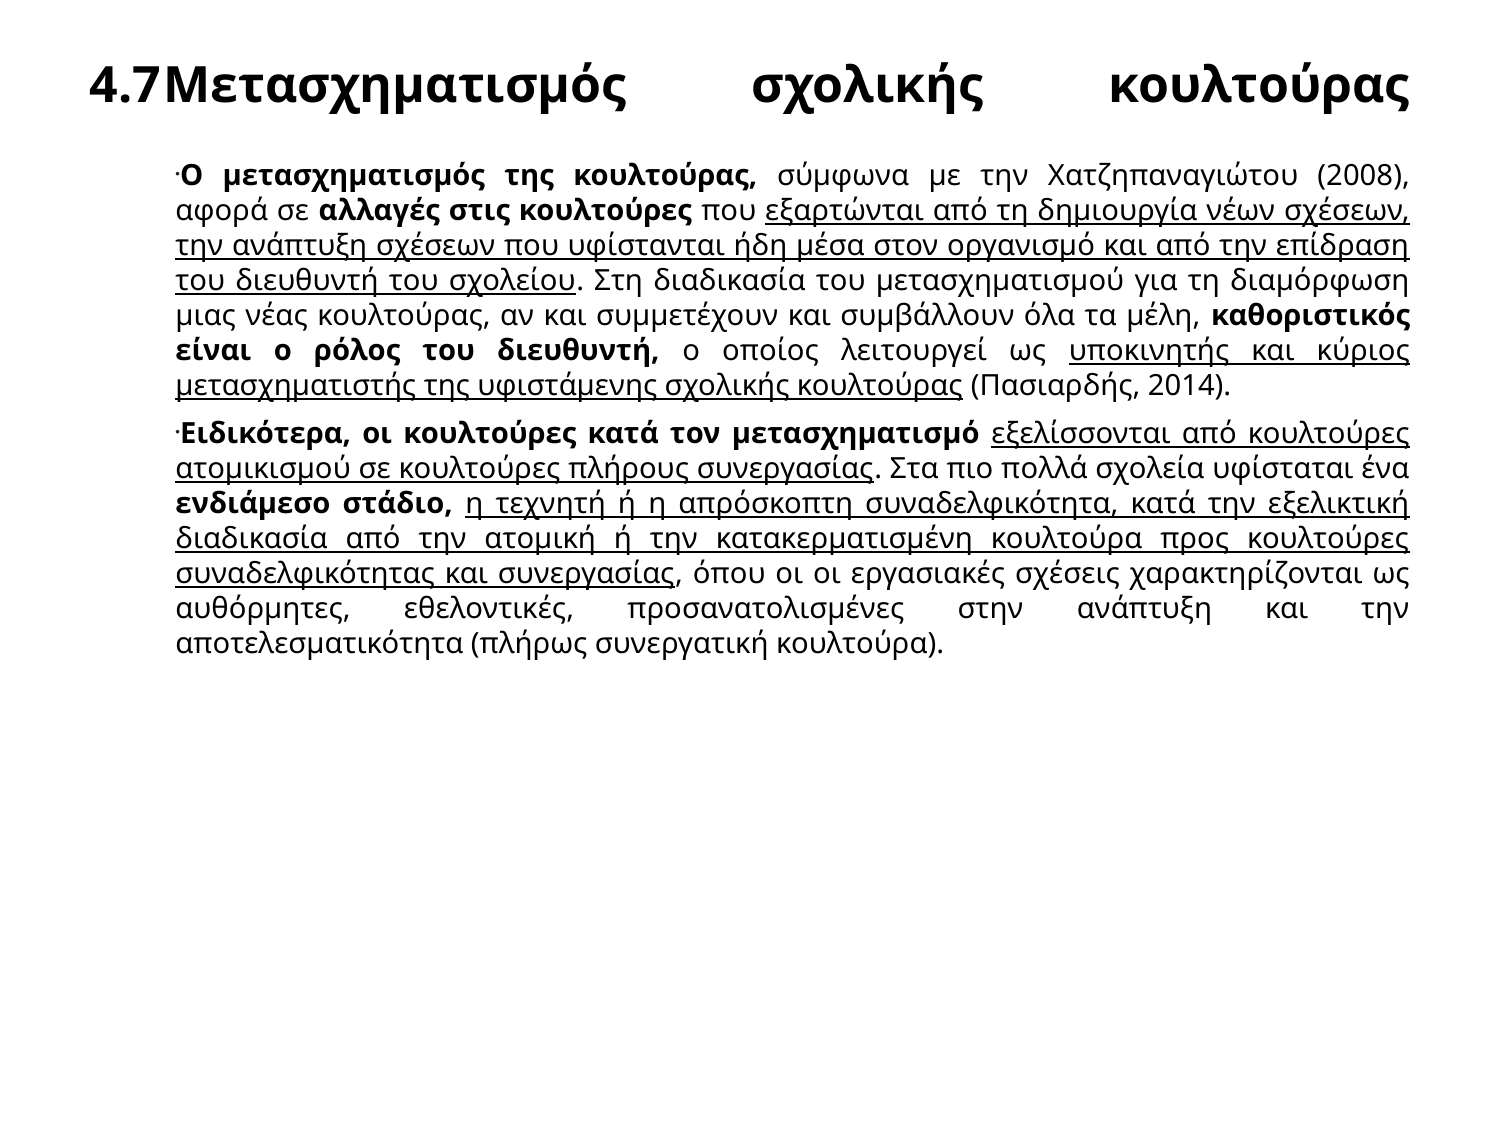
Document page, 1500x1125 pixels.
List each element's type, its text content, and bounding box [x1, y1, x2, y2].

title 4.7 Μετασχηματισμός σχολικής κουλτούρας [75, 45, 1425, 149]
list Ο μετασχηματισμός της κουλτούρας, σύμφωνα με την Χατζηπαναγιώτου (2008), αφορά σε αλλαγές στις κουλτούρες που εξαρτώνται από τη δημιουργία νέων σχέσεων, την ανάπτυξη σχέσεων που υφίστανται ήδη μέσα στον οργανισμό και από την επίδραση του διευθυντή του σχολείου. Στη διαδικασία του μετασχηματισμού για τη διαμόρφωση μιας νέας κουλτούρας, αν και συμμετέχουν και συμβάλλουν όλα τα μέλη, καθοριστικός είναι ο ρόλος του διευθυντή, ο οποίος λειτουργεί ως υποκινητής και κύριος μετασχηματιστής της υφιστάμενης σχολικής κουλτούρας (Πασιαρδής, 2014). Ειδικότερα, οι κουλτούρες κατά τον μετασχηματισμό εξελίσσονται από κουλτούρες ατομικισμού σε κουλτούρες πλήρους συνεργασίας. Στα πιο πολλά σχολεία υφίσταται ένα ενδιάμεσο στάδιο, η τεχνητή ή η απρόσκοπτη συναδελφικότητα, κατά την εξελικτική διαδικασία από την ατομική ή την κατακερματισμένη κουλτούρα προς κουλτούρες συναδελφικότητας και συνεργασίας, όπου οι οι εργασιακές σχέσεις χαρακτηρίζονται ως αυθόρμητες, εθελοντικές, προσανατολισμένες στην ανάπτυξη και την αποτελεσματικότητα (πλήρως συνεργατική κουλτούρα). [75, 149, 1425, 1083]
